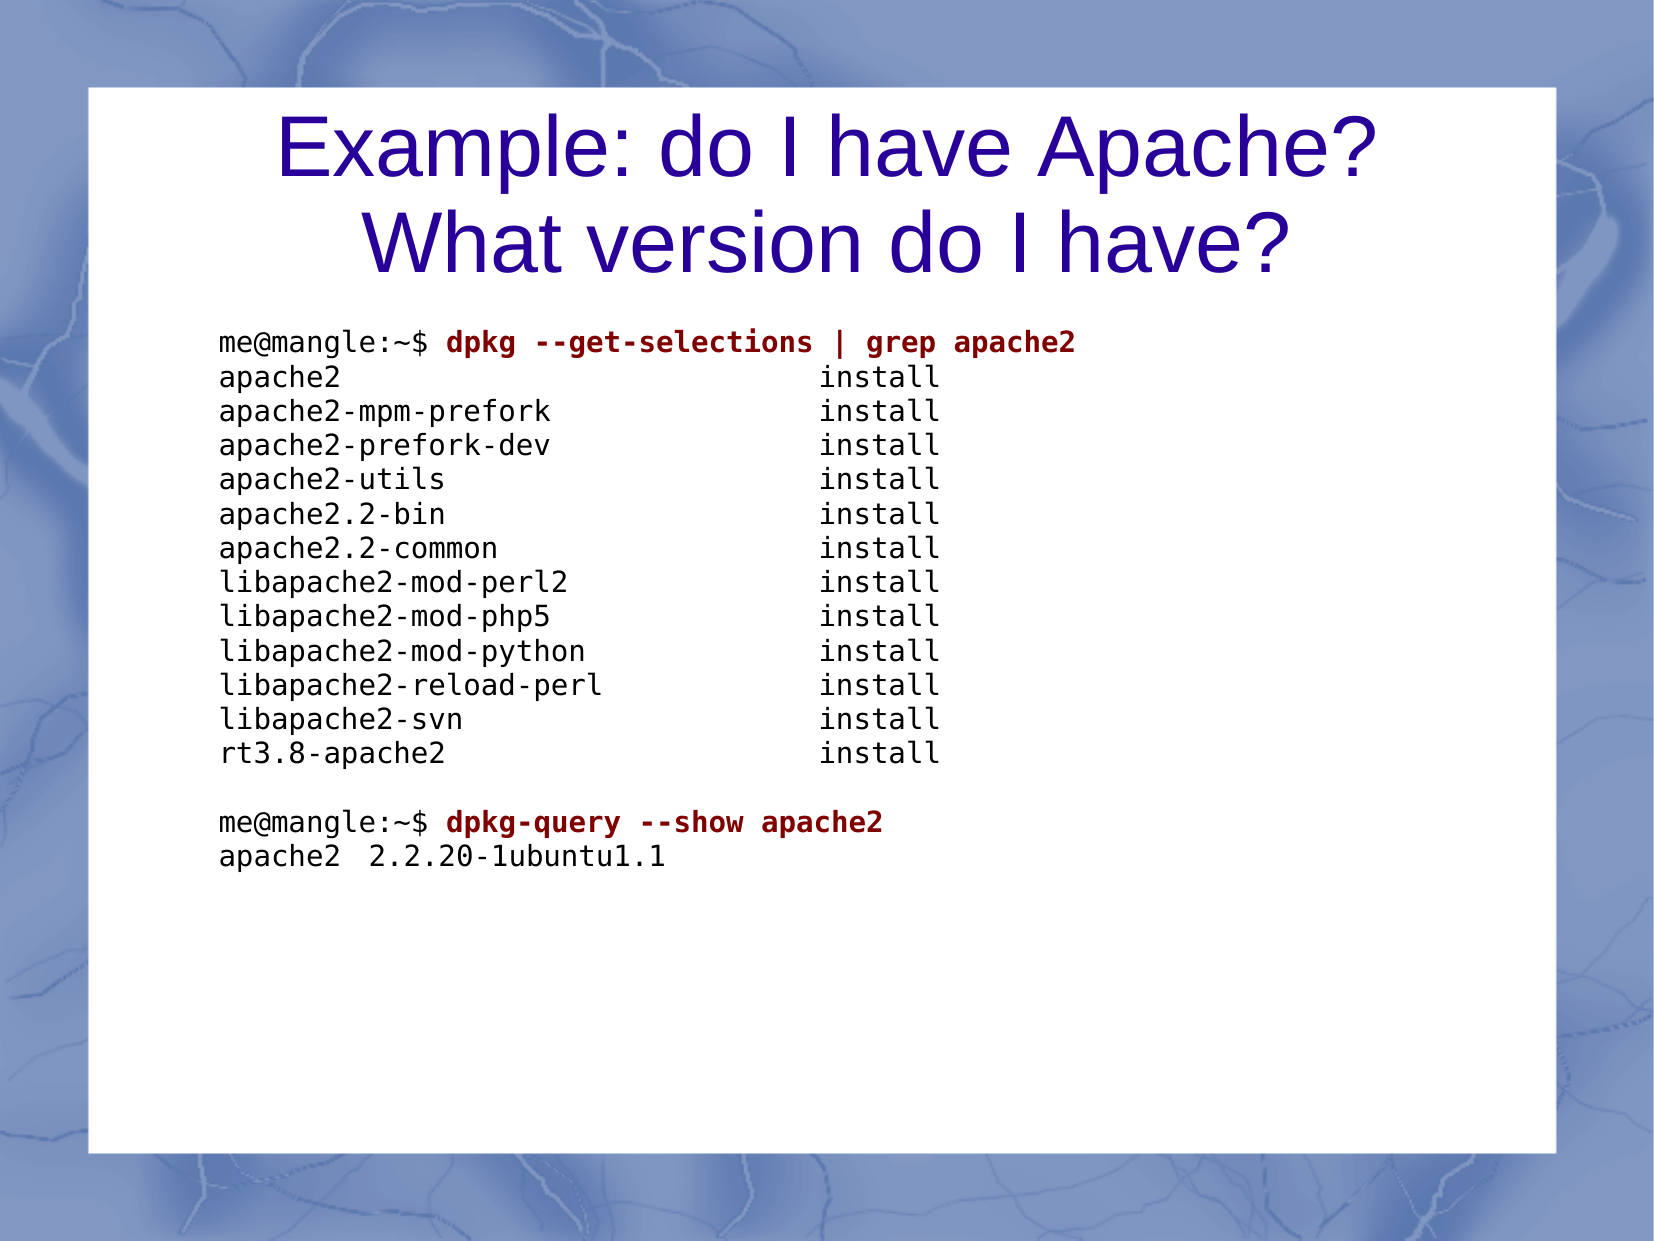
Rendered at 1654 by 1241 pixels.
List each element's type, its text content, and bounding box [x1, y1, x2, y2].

title Example: do I have Apache? What version do I have? [118, 90, 1536, 298]
picture [0, 0, 1654, 1241]
list me@mangle:~$ dpkg --get-selections | grep apache2 apache2 install apache2-mpm-prefork install apache2-prefork-dev install apache2-utils install apache2.2-bin install apache2.2-common install libapache2-mod-perl2 install libapache2-mod-php5 install libapache2-mod-python install libapache2-reload-perl install libapache2-svn install rt3.8-apache2 install me@mangle:~$ dpkg-query --show apache2 apache2 2.2.20-1ubuntu1.1 [147, 325, 1506, 1232]
